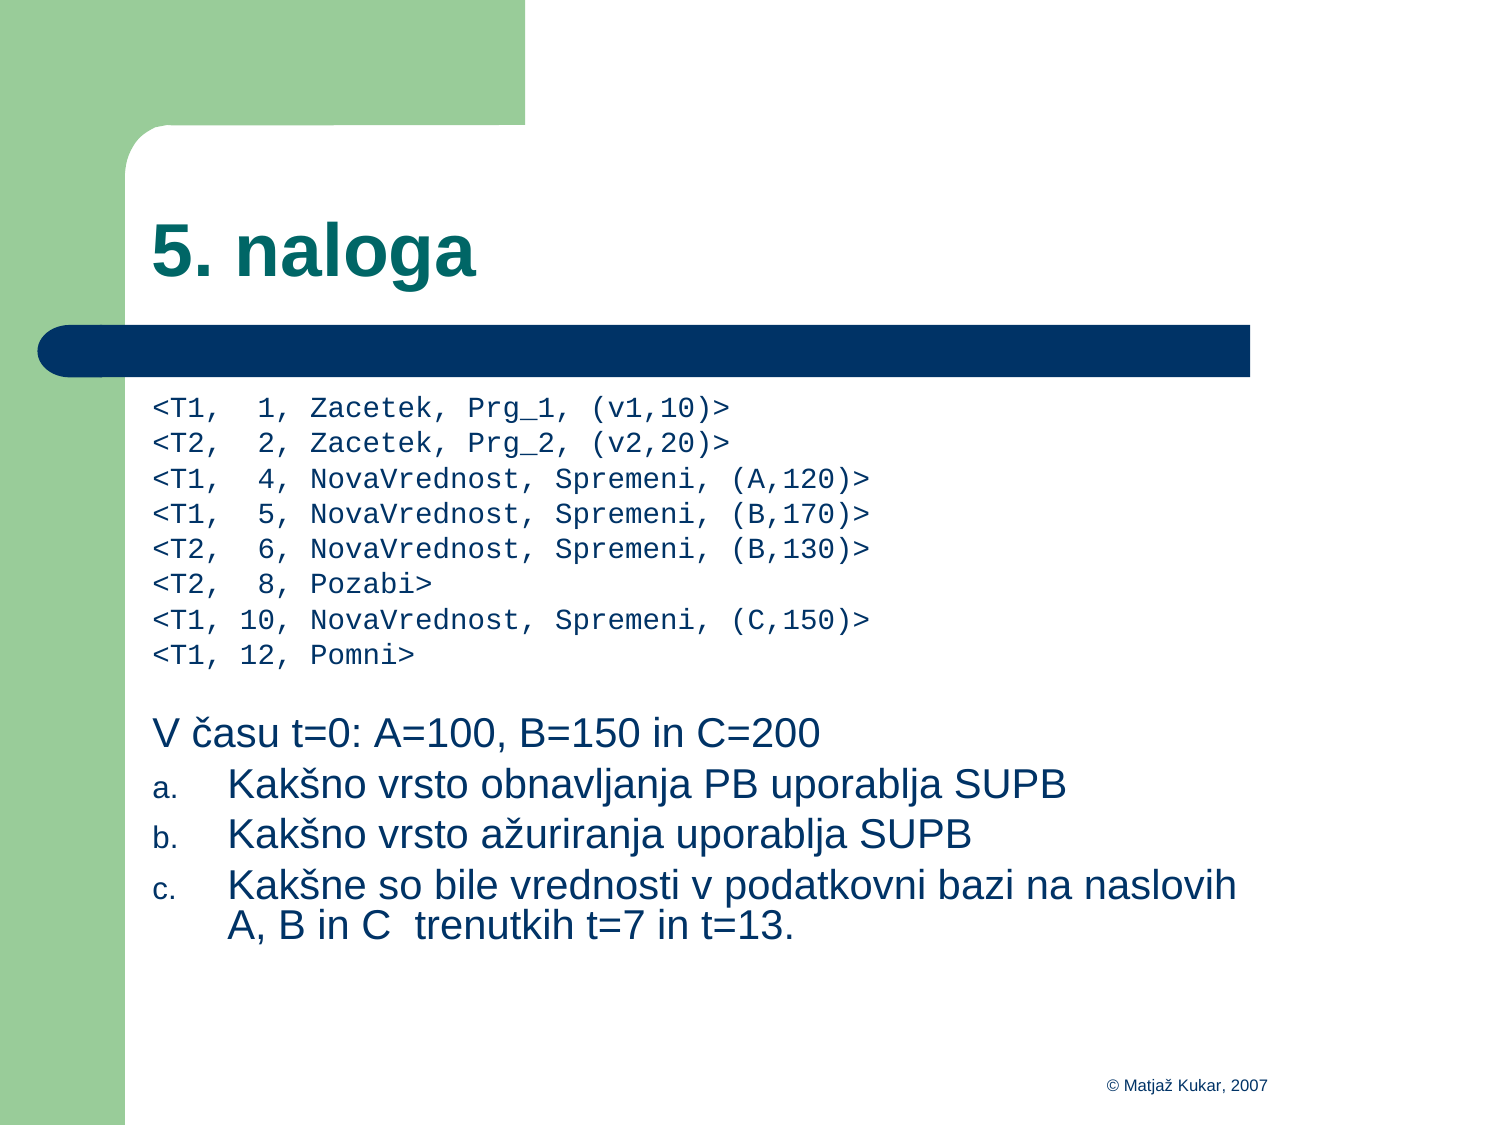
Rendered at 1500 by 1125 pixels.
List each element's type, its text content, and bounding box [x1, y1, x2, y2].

list <T1, 1, Zacetek, Prg_1, (v1,10)> <T2, 2, Zacetek, Prg_2, (v2,20)> <T1, 4, NovaVrednost, Spremeni, (A,120)> <T1, 5, NovaVrednost, Spremeni, (B,170)> <T2, 6, NovaVrednost, Spremeni, (B,130)> <T2, 8, Pozabi> <T1, 10, NovaVrednost, Spremeni, (C,150)> <T1, 12, Pomni> V času t=0: A=100, B=150 in C=200 Kakšno vrsto obnavljanja PB uporablja SUPB Kakšno vrsto ažuriranja uporablja SUPB Kakšne so bile vrednosti v podatkovni bazi na naslovih A, B in C trenutkih t=7 in t=13. [137, 387, 1400, 1004]
title 5. naloga [136, 136, 1414, 301]
text_box © Matjaž Kukar, 2007 [949, 1025, 1426, 1103]
